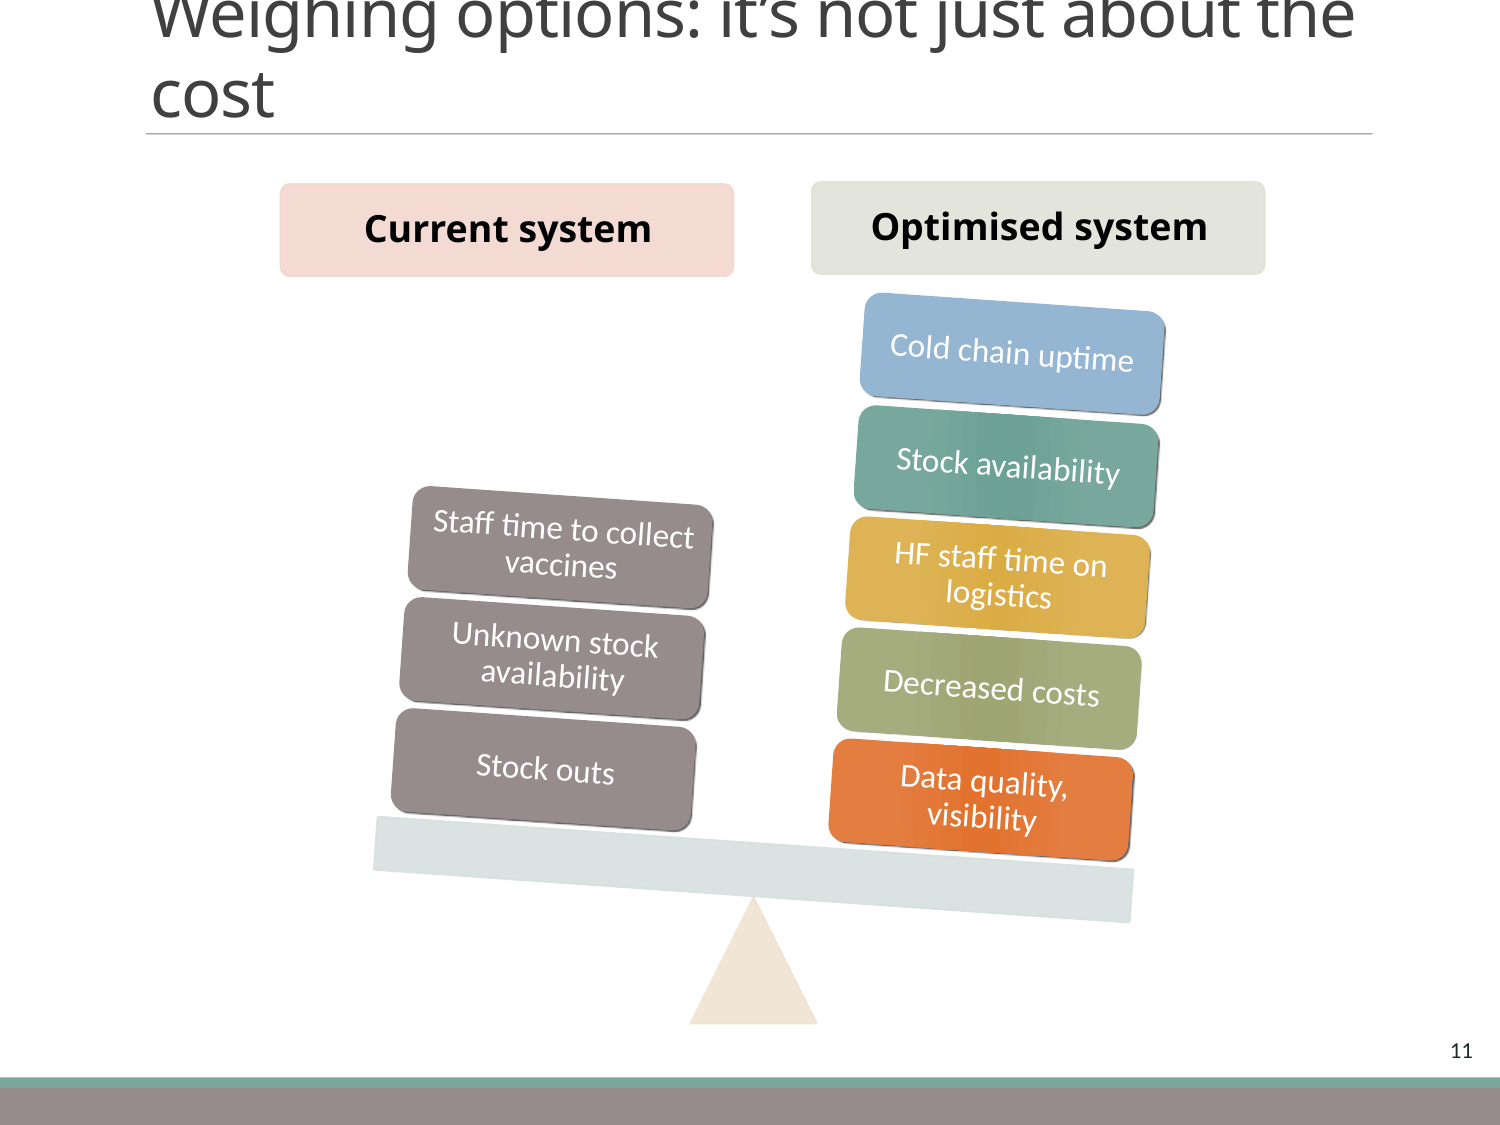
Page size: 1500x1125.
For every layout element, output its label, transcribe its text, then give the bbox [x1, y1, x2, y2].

text_box Unknown stock availability [399, 597, 704, 720]
text_box Staff time to collect vaccines [407, 486, 713, 609]
slide_number <number> [1403, 1023, 1489, 1077]
text_box Stock outs [390, 708, 696, 831]
text_box Data quality, visibility [828, 738, 1134, 861]
text_box [871, 292, 1161, 317]
text_box HF staff time on logistics [845, 516, 1150, 639]
text_box Optimised system [811, 181, 1265, 275]
text_box Decreased costs [836, 627, 1142, 750]
text_box Cold chain uptime [863, 296, 1161, 411]
text_box Stock availability [853, 405, 1159, 528]
text_box [859, 297, 870, 389]
text_box [373, 816, 1134, 1024]
text_box [864, 318, 1165, 415]
text_box Current system [280, 184, 734, 277]
title Weighing options: it’s not just about the cost [135, 47, 1373, 139]
